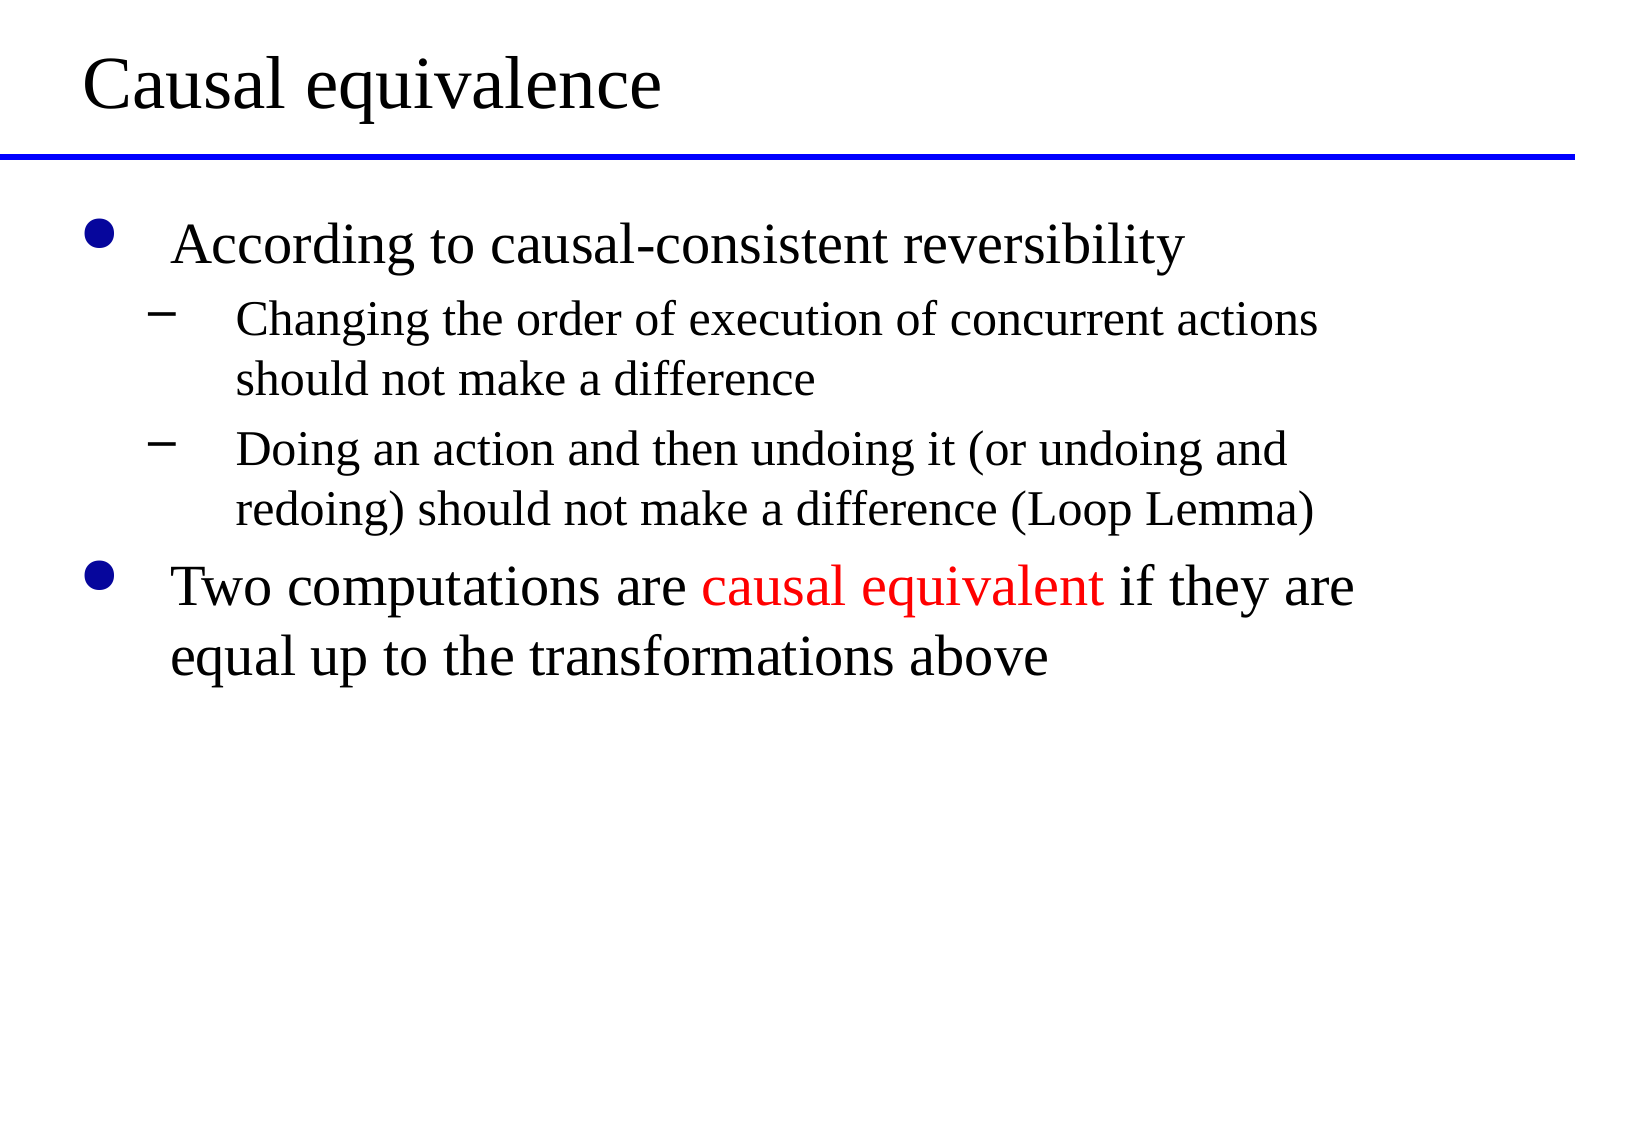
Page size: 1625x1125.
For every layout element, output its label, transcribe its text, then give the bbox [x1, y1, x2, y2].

list According to causal-consistent reversibility Changing the order of execution of concurrent actions should not make a difference Doing an action and then undoing it (or undoing and redoing) should not make a difference (Loop Lemma) Two computations are causal equivalent if they are equal up to the transformations above [67, 198, 1478, 1061]
title Causal equivalence [67, 27, 1544, 131]
